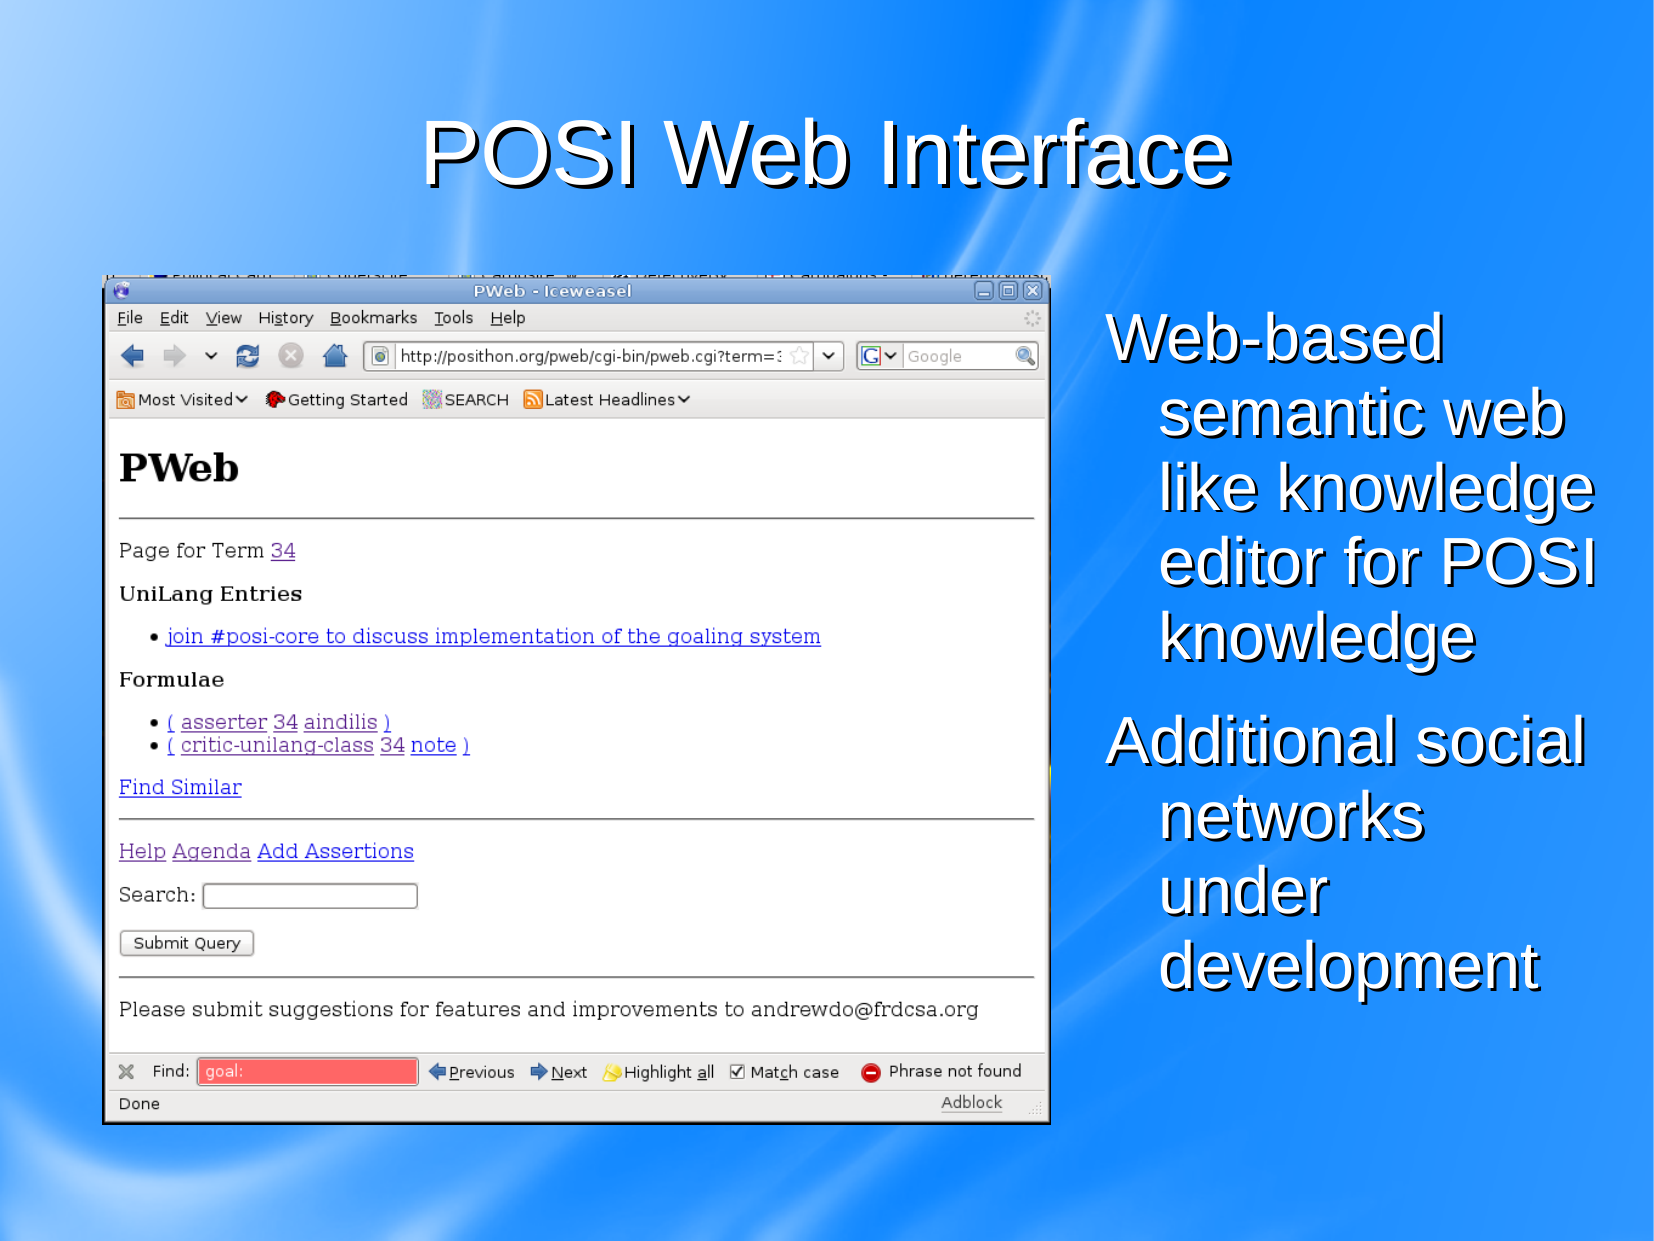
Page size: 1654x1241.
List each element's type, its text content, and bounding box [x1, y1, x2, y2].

title POSI Web Interface [82, 49, 1571, 257]
picture [0, 0, 1654, 1241]
list Web-based semantic web like knowledge editor for POSI knowledge Additional social networks under development [1087, 300, 1613, 1104]
